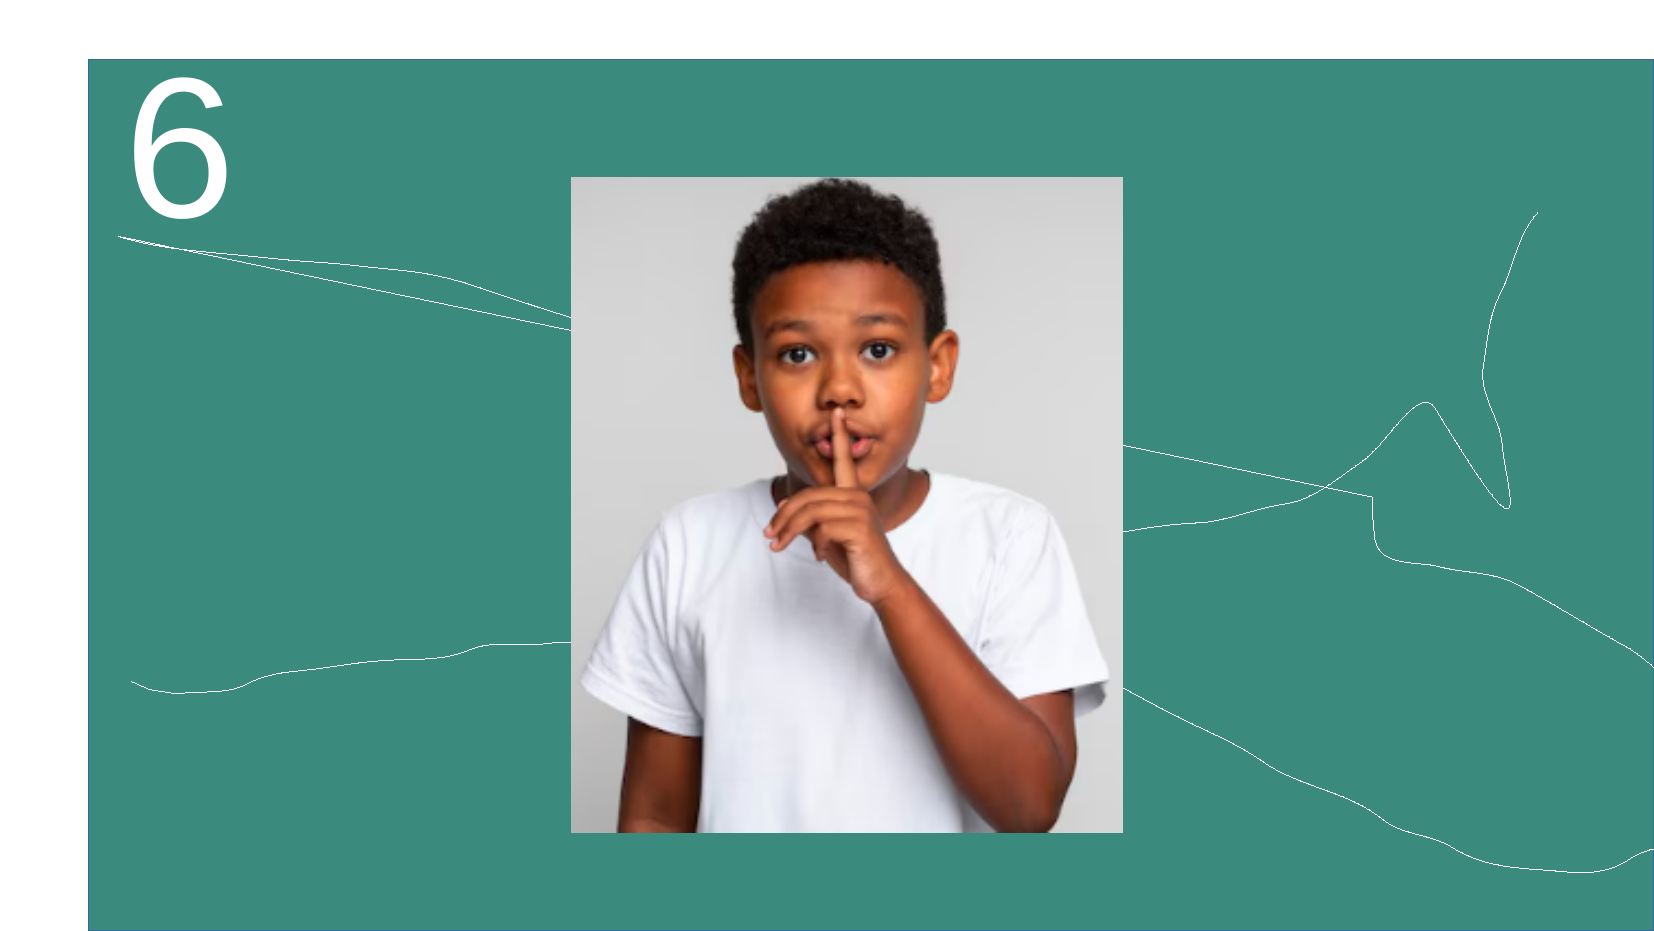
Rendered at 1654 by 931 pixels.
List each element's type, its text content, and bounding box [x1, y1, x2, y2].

text_box [88, 59, 1654, 931]
text_box 6 [109, 29, 376, 268]
picture [571, 177, 1123, 833]
